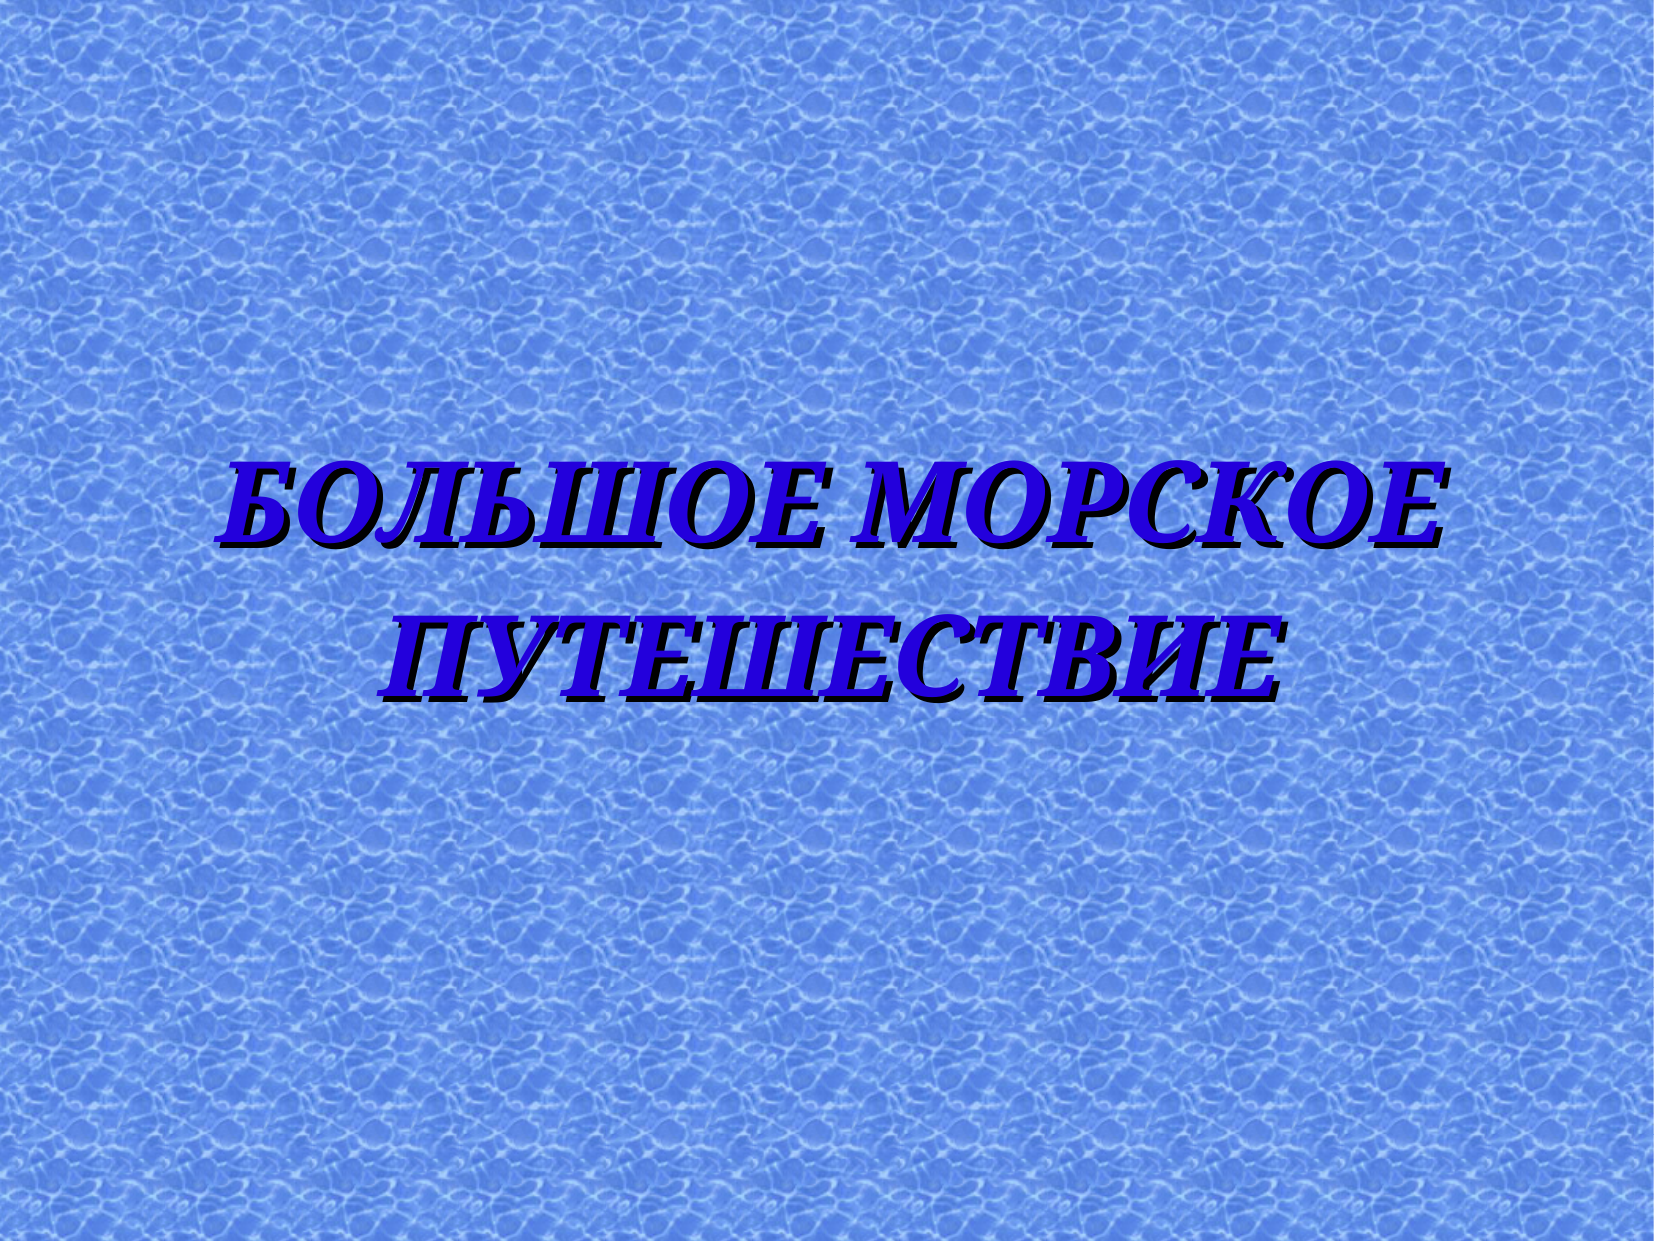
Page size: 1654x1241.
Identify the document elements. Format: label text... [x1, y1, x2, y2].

title БОЛЬШОЕ МОРСКОЕ ПУТЕШЕСТВИЕ [123, 147, 1536, 1004]
picture [0, 0, 1654, 1241]
